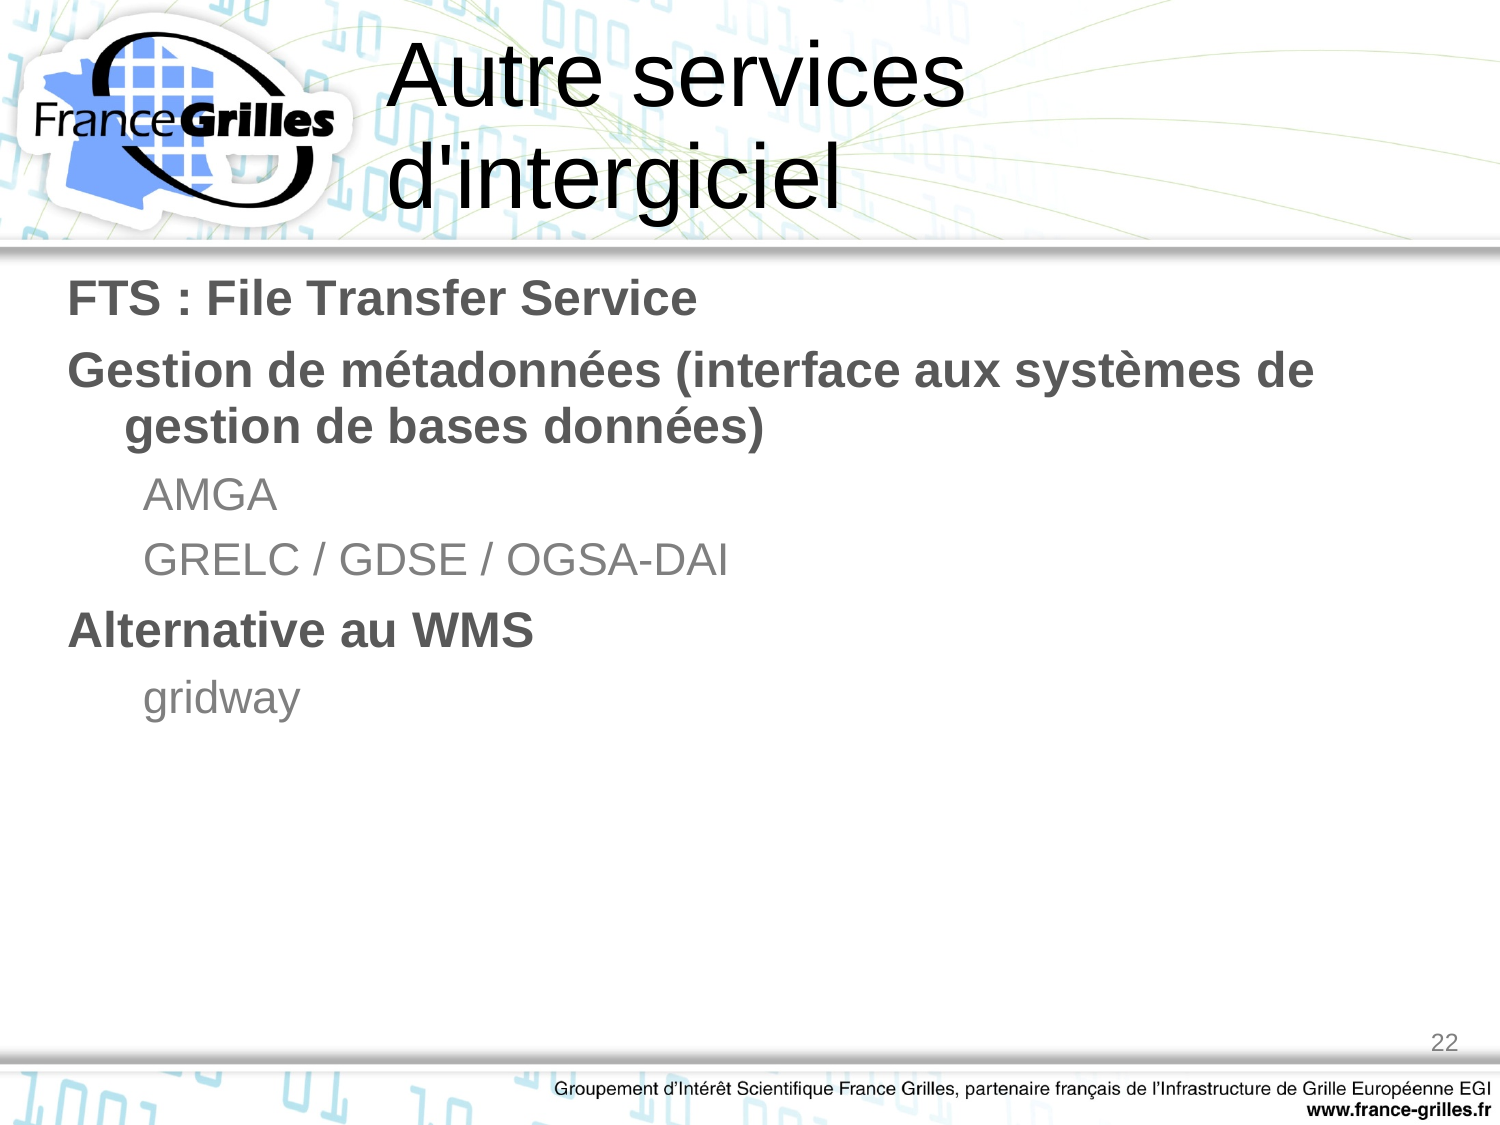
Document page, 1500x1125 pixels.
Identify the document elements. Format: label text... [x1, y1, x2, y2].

picture [0, 0, 1500, 1125]
title Autre services d'intergiciel [372, 4, 1459, 248]
list FTS : File Transfer Service Gestion de métadonnées (interface aux systèmes de gestion de bases données) AMGA GRELC / GDSE / OGSA-DAI Alternative au WMS gridway [53, 262, 1459, 1024]
